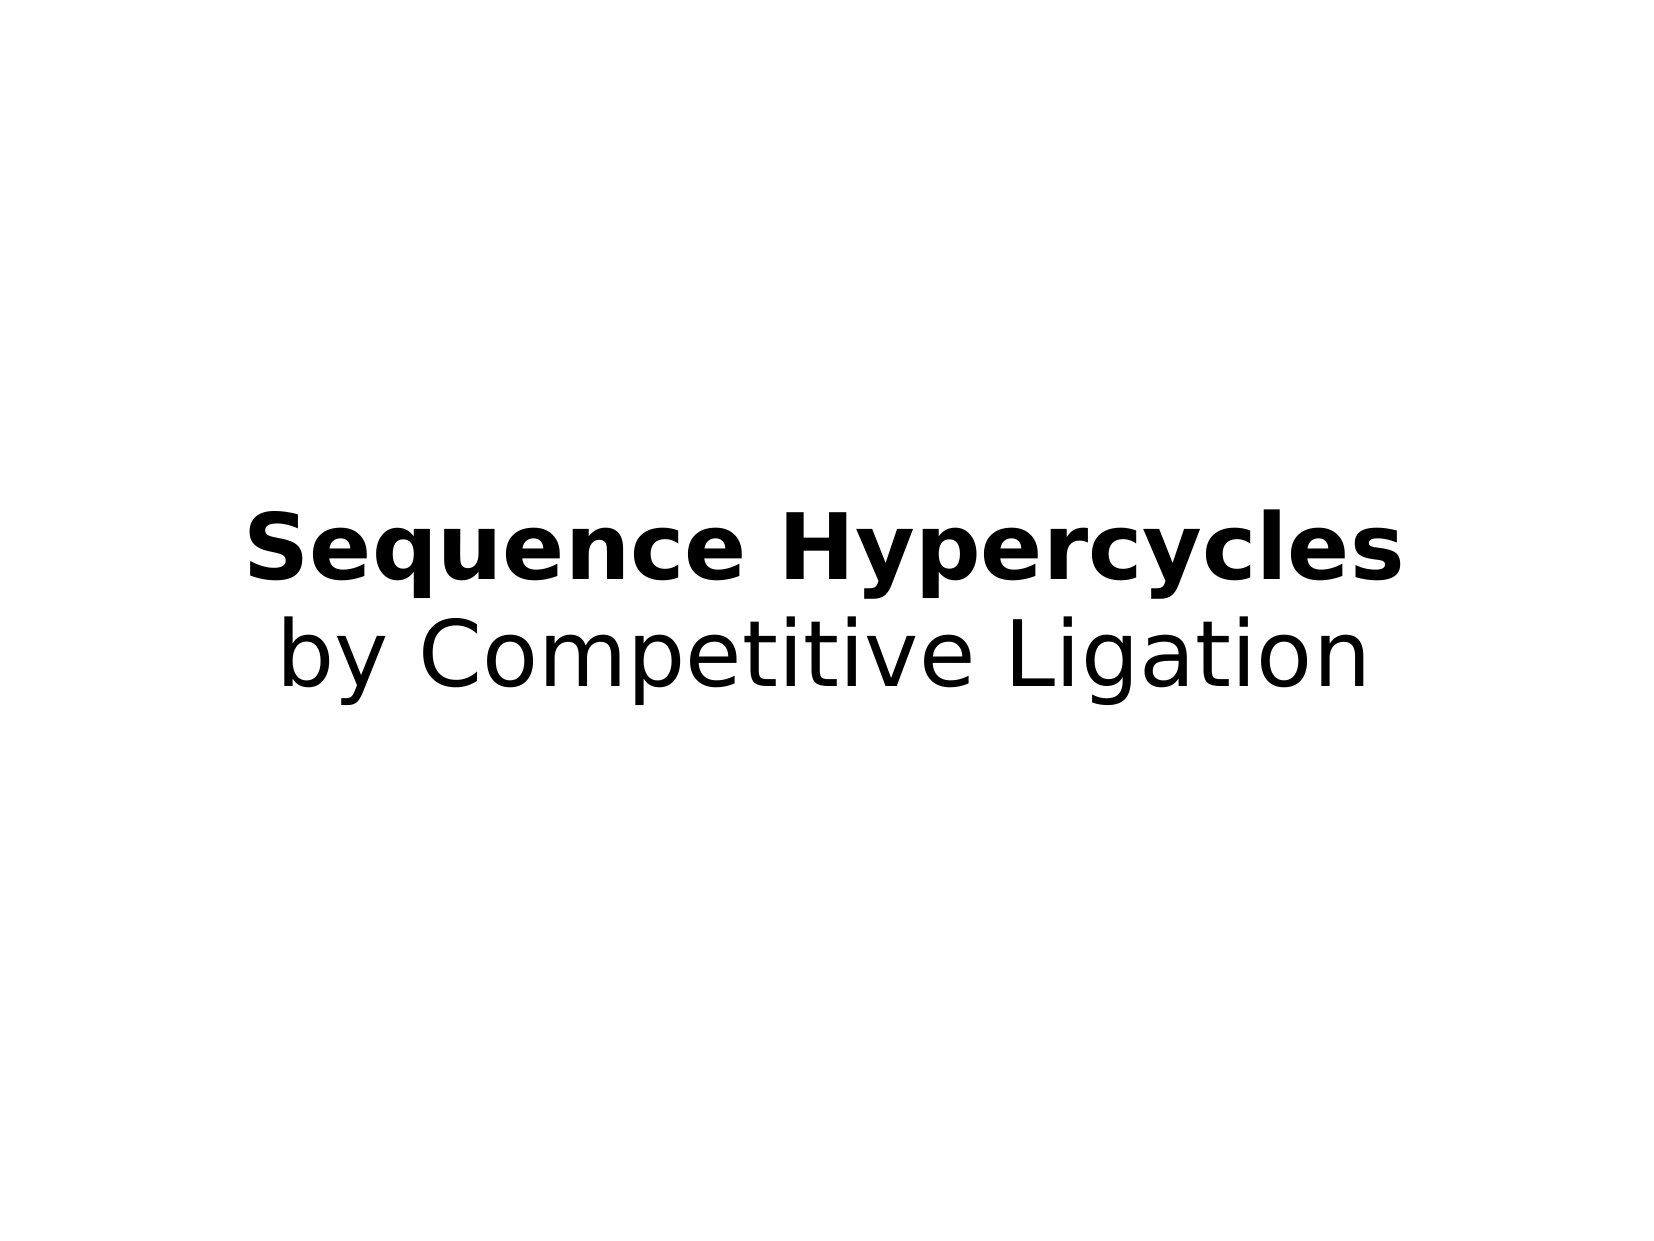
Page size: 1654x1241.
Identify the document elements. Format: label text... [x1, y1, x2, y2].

title Sequence Hypercycles by Competitive Ligation [12, 440, 1638, 762]
